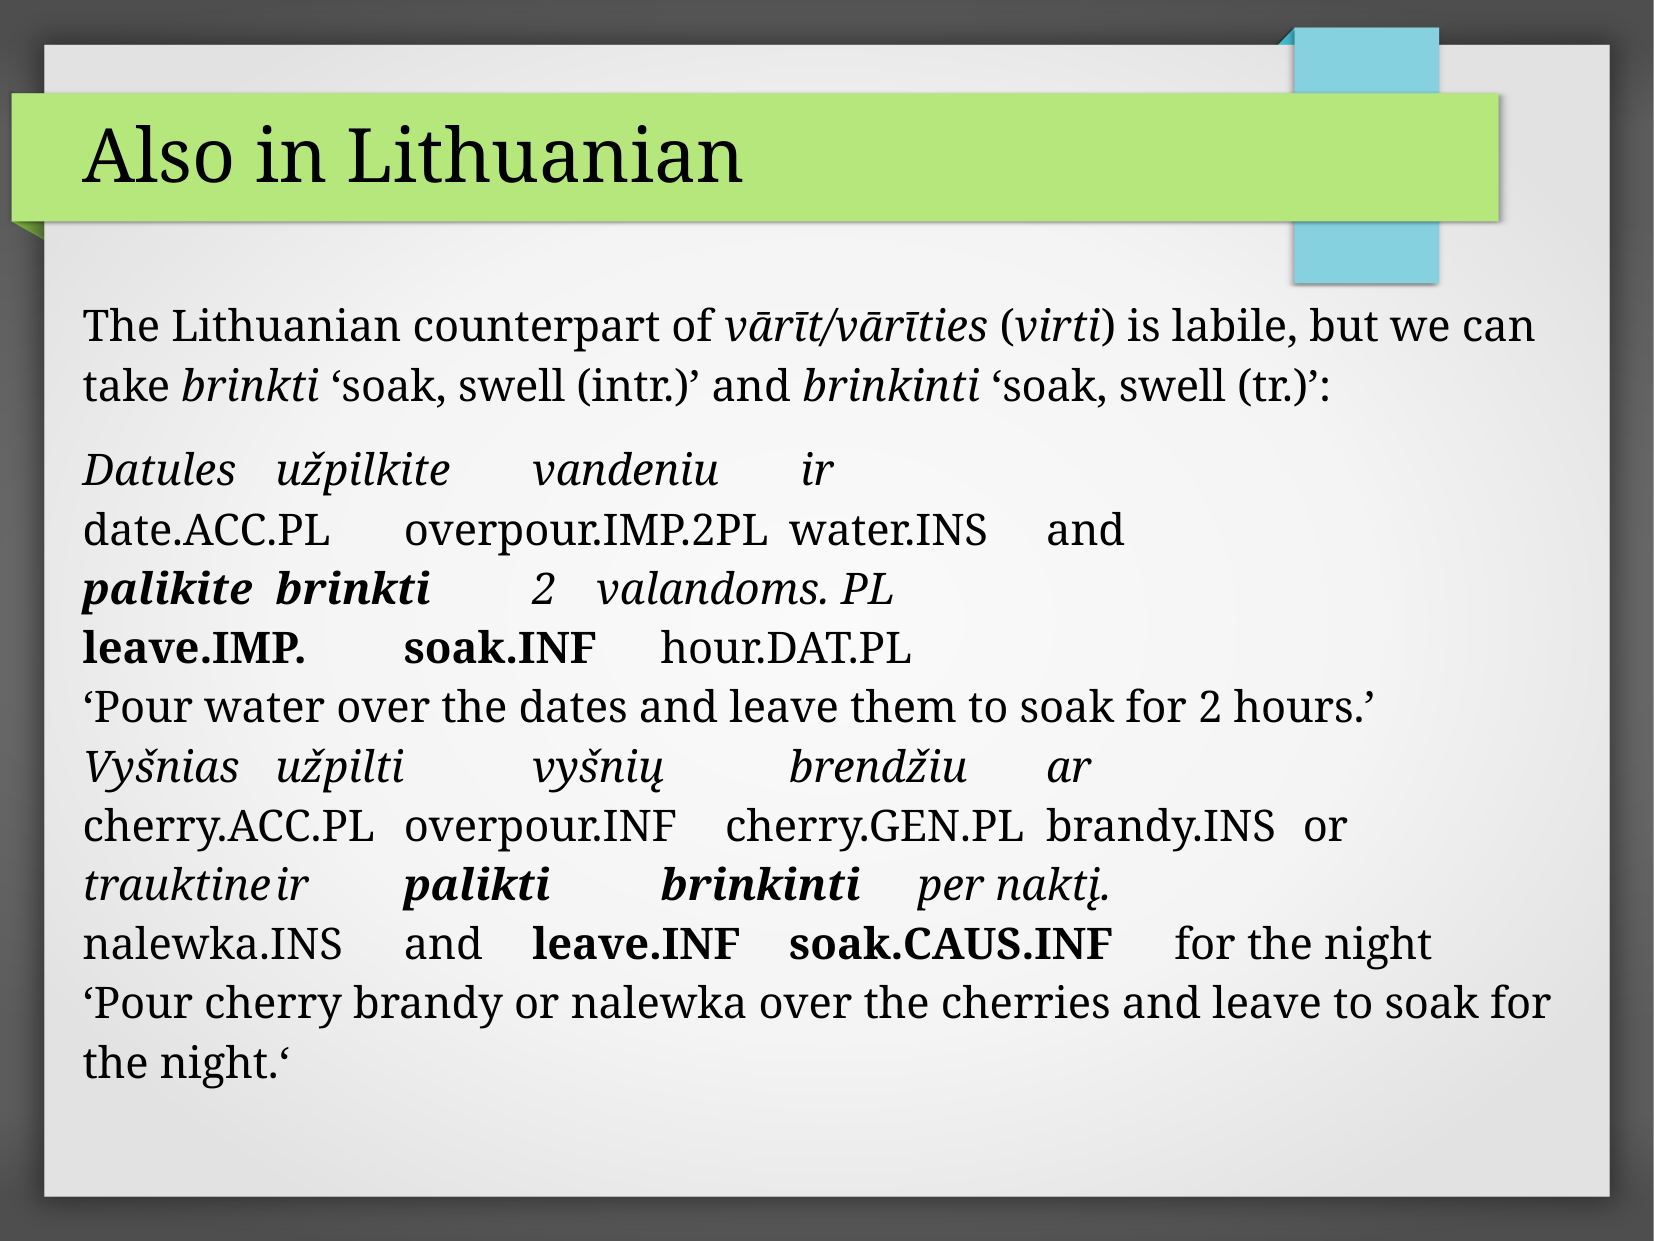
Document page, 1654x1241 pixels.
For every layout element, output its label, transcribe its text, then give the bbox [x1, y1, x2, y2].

picture [0, 0, 1654, 1241]
list The Lithuanian counterpart of vārīt/vārīties (virti) is labile, but we can take brinkti ‘soak, swell (intr.)’ and brinkinti ‘soak, swell (tr.)’: Datules užpilkite vandeniu ir date.ACC.PL overpour.IMP.2PL water.INS and palikite brinkti 2 valandoms. PL leave.IMP. soak.INF hour.DAT.PL ‘Pour water over the dates and leave them to soak for 2 hours.’ Vyšnias užpilti vyšnių brendžiu ar cherry.ACC.PL overpour.INF cherry.GEN.PL brandy.INS or trauktine ir palikti brinkinti per naktį. nalewka.INS and leave.INF soak.CAUS.INF for the night ‘Pour cherry brandy or nalewka over the cherries and leave to soak for the night.‘ [82, 295, 1571, 1111]
title Also in Lithuanian [82, 94, 1264, 213]
